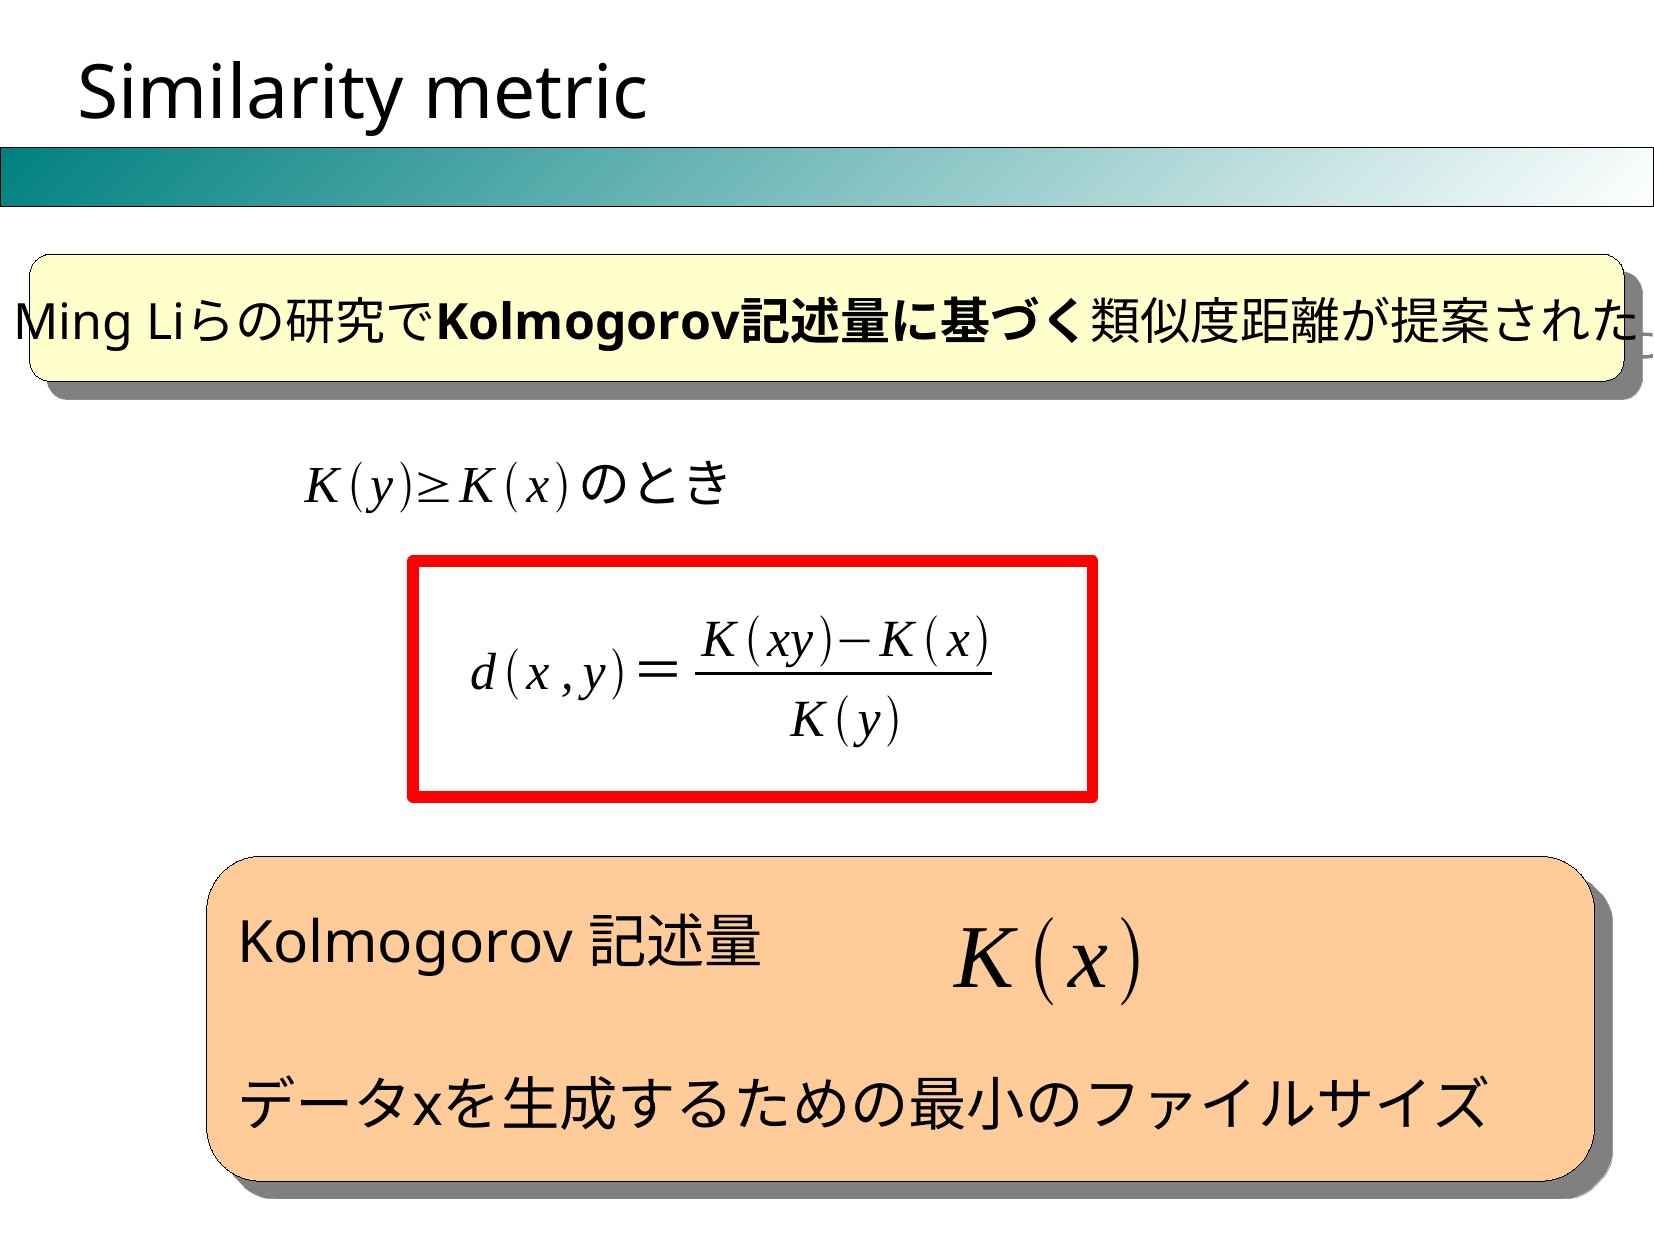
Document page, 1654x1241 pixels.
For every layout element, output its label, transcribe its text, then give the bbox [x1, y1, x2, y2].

chart [943, 885, 1152, 1012]
title Similarity metric [77, 29, 1566, 149]
chart [295, 442, 740, 516]
text_box Ming Liらの研究でKolmogorov記述量に基づく類似度距離が提案された [29, 254, 1625, 382]
text_box Kolmogorov 記述量 データxを生成するための最小のファイルサイズ [206, 856, 1595, 1182]
chart [462, 596, 1001, 752]
